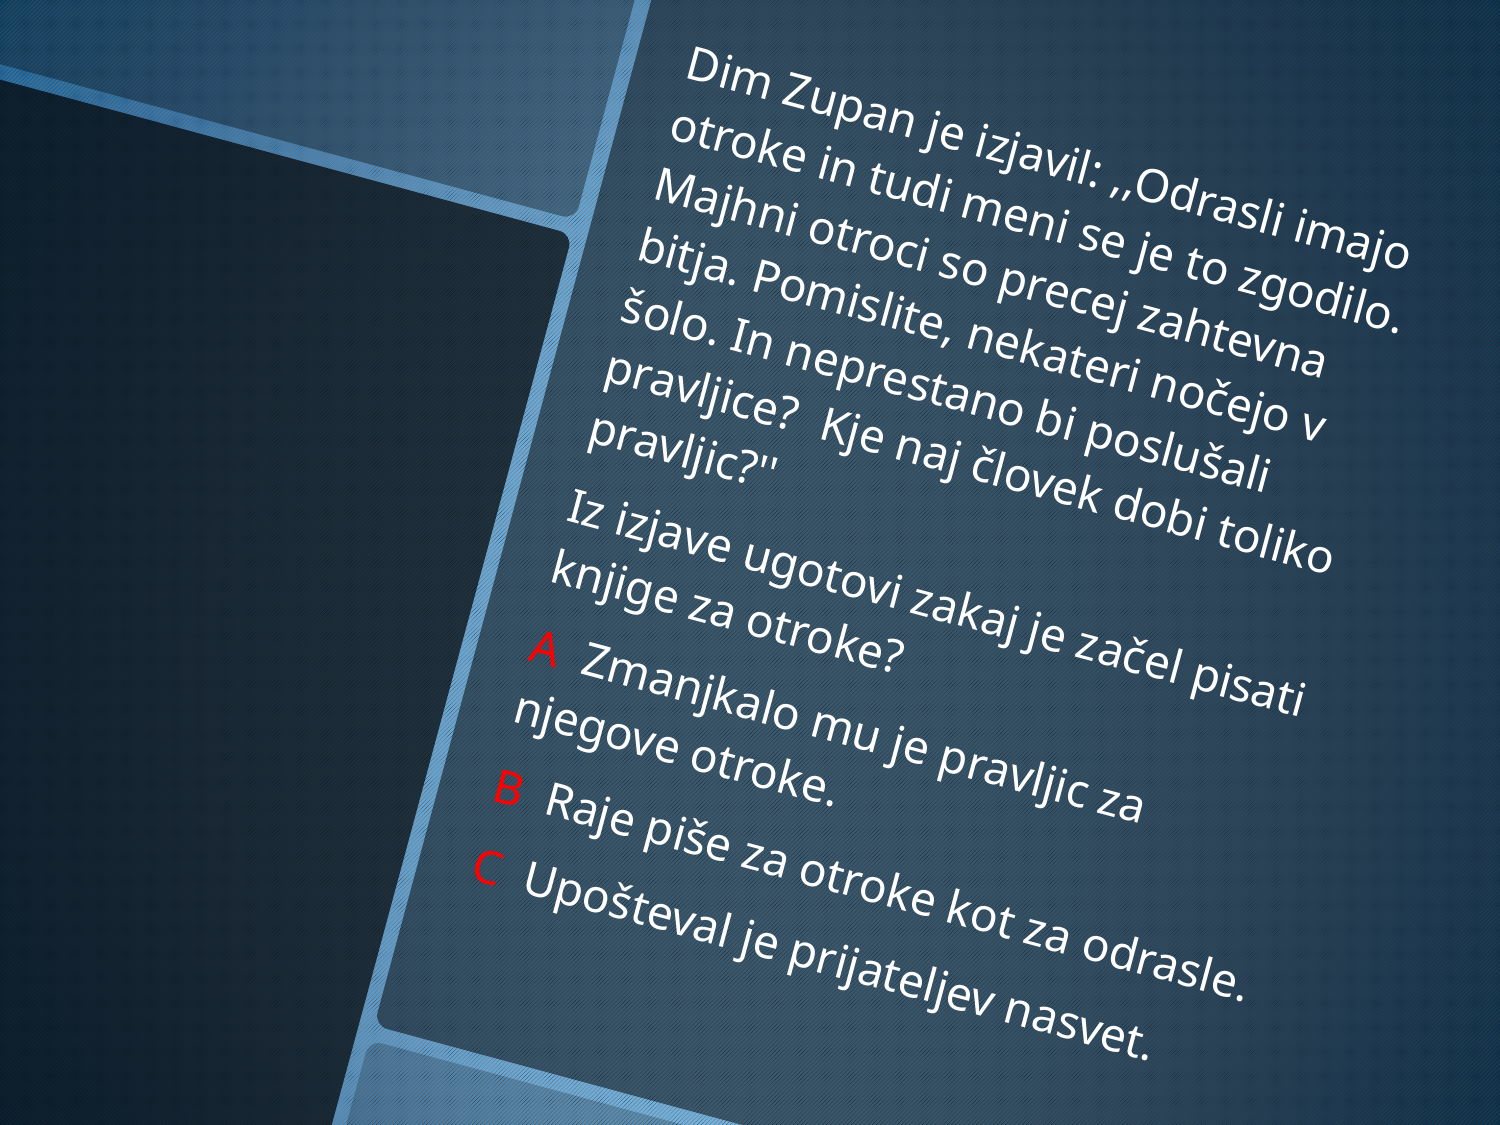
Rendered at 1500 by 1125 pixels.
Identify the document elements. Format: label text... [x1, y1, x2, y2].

list Dim Zupan je izjavil: ,,Odrasli imajo otroke in tudi meni se je to zgodilo. Majhni otroci so precej zahtevna bitja. Pomislite, nekateri nočejo v šolo. In neprestano bi poslušali pravljice? Kje naj človek dobi toliko pravljic?'' Iz izjave ugotovi zakaj je začel pisati knjige za otroke? A Zmanjkalo mu je pravljic za njegove otroke. B Raje piše za otroke kot za odrasle. C Upošteval je prijateljev nasvet. [443, 19, 1484, 1125]
